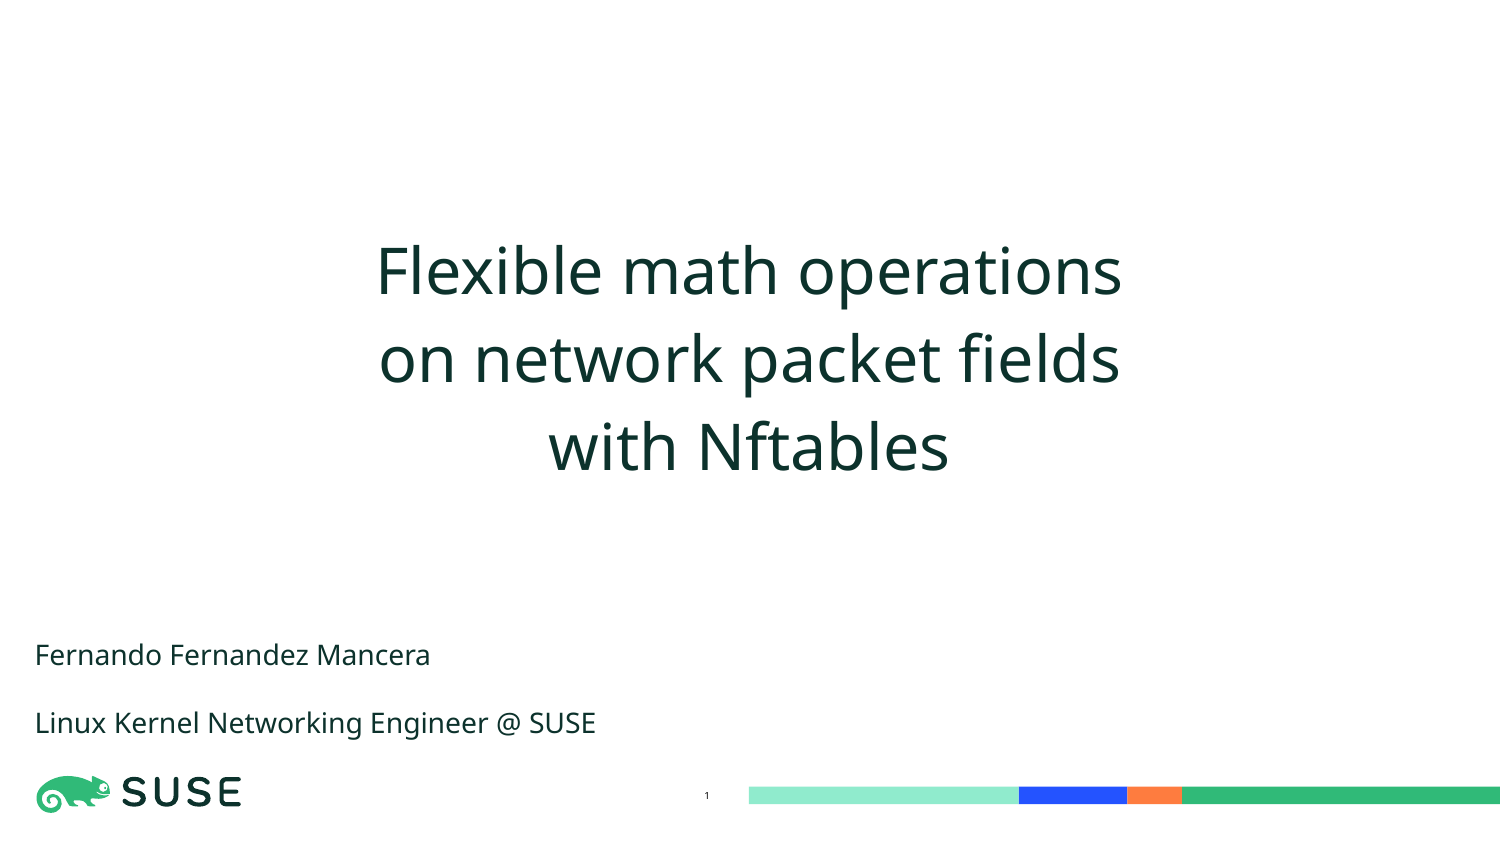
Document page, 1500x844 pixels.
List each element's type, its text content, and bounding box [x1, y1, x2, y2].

subtitle Fernando Fernandez Mancera Linux Kernel Networking Engineer @ SUSE [19, 614, 1095, 757]
title Flexible math operations on network packet fields with Nftables [358, 210, 1142, 548]
slide_number <number> [634, 773, 725, 818]
